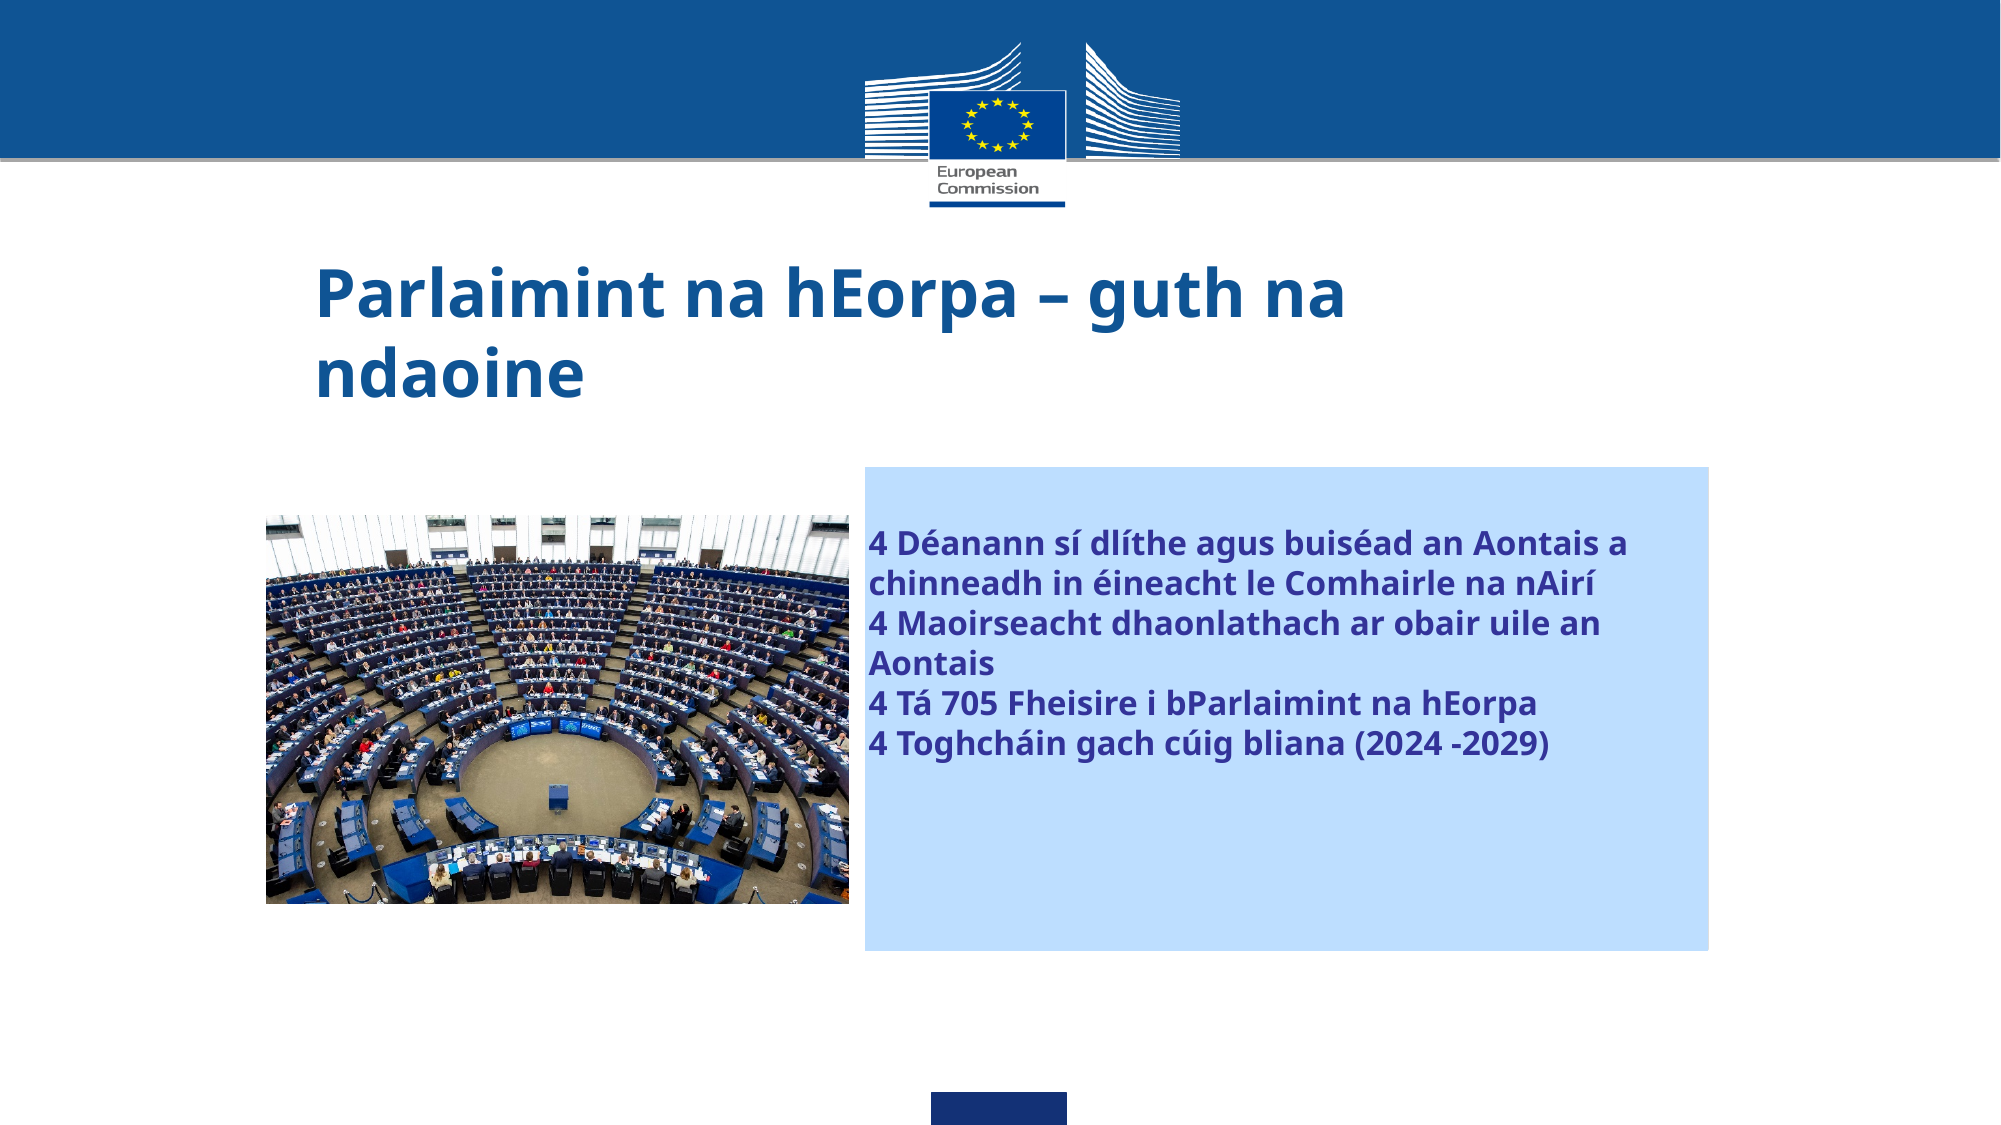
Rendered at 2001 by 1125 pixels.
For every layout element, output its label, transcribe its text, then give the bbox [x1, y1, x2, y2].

picture [266, 515, 849, 904]
text_box 4 Déanann sí dlíthe agus buiséad an Aontais a chinneadh in éineacht le Comhairle na nAirí 4 Maoirseacht dhaonlathach ar obair uile an Aontais 4 Tá 705 Fheisire i bParlaimint na hEorpa 4 Toghcháin gach cúig bliana (2024 -2029) [854, 329, 1719, 955]
text_box Parlaimint na hEorpa – guth na ndaoine [299, 243, 1650, 398]
